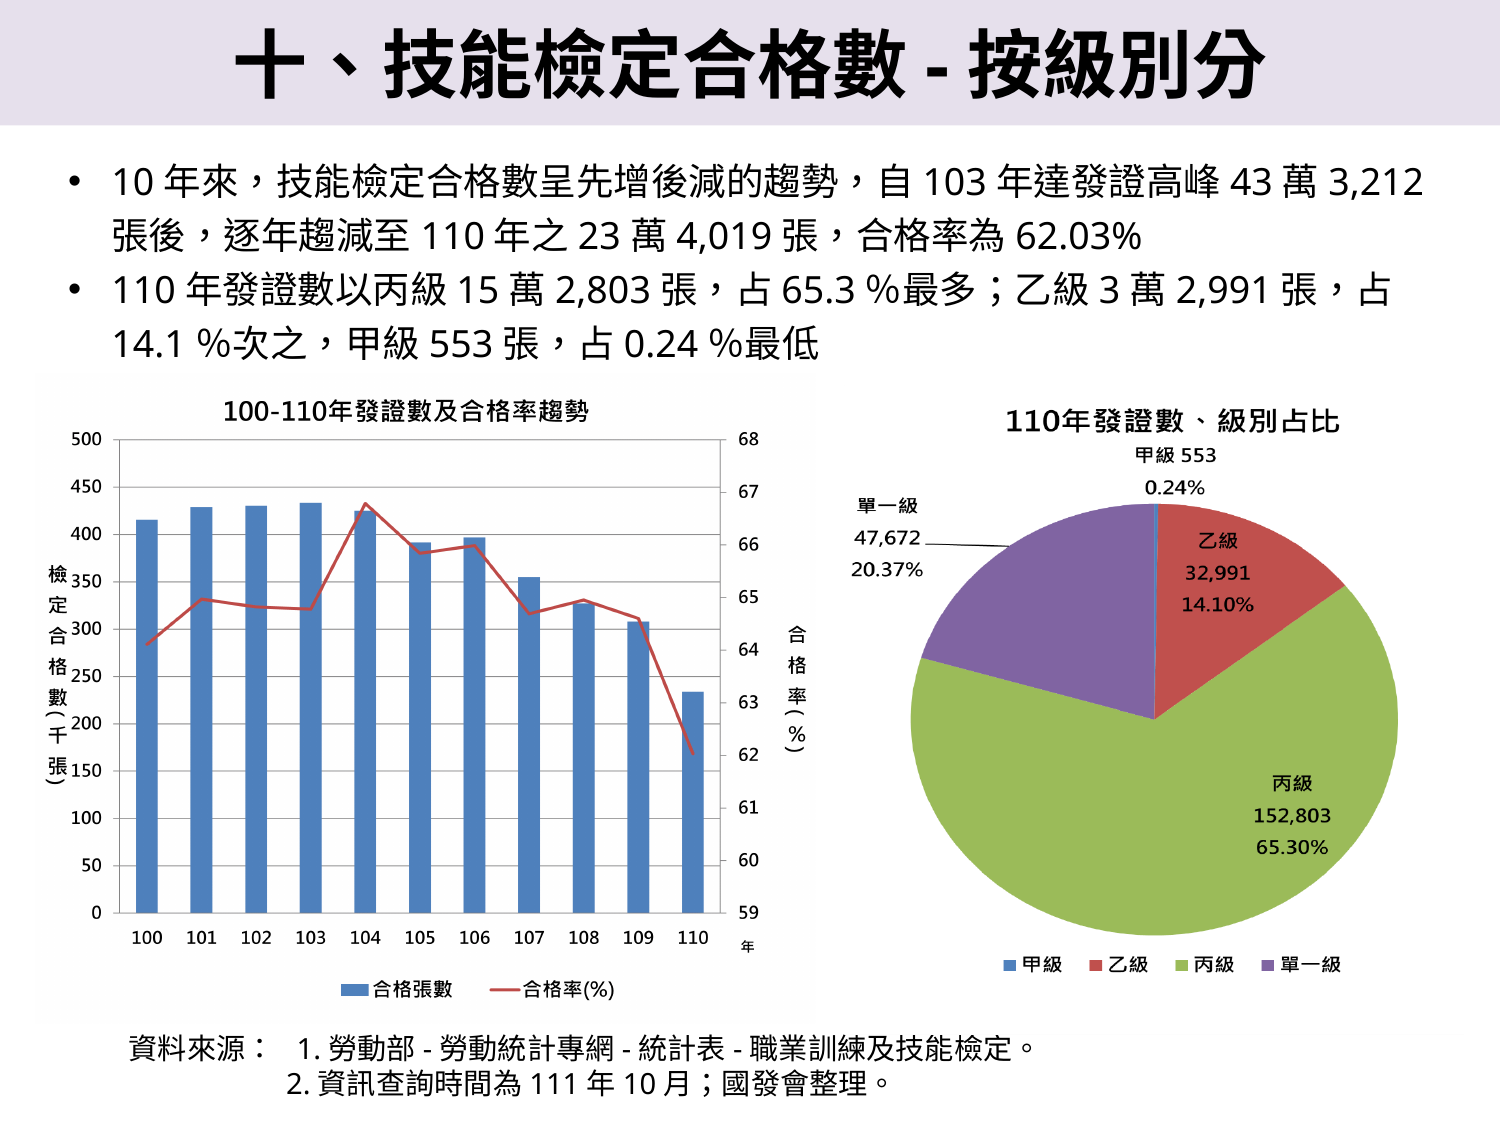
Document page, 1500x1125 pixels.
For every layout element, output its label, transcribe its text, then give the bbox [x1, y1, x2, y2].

picture [35, 373, 816, 1024]
picture [844, 385, 1464, 1035]
text_box 資料來源： 1.勞動部-勞動統計專網-統計表-職業訓練及技能檢定。 2.資訊查詢時間為111年10月；國發會整理。 [113, 1023, 1461, 1108]
text_box 十、技能檢定合格數-按級別分 [0, 0, 1500, 126]
text_box 10年來，技能檢定合格數呈先增後減的趨勢，自103年達發證高峰43萬3,212張後，逐年趨減至110年之23萬4,019張，合格率為62.03% 110年發證數以丙級15萬2,803張，占65.3％最多；乙級3萬2,991張，占14.1％次之，甲級553張，占0.24％最低 [53, 141, 1459, 340]
